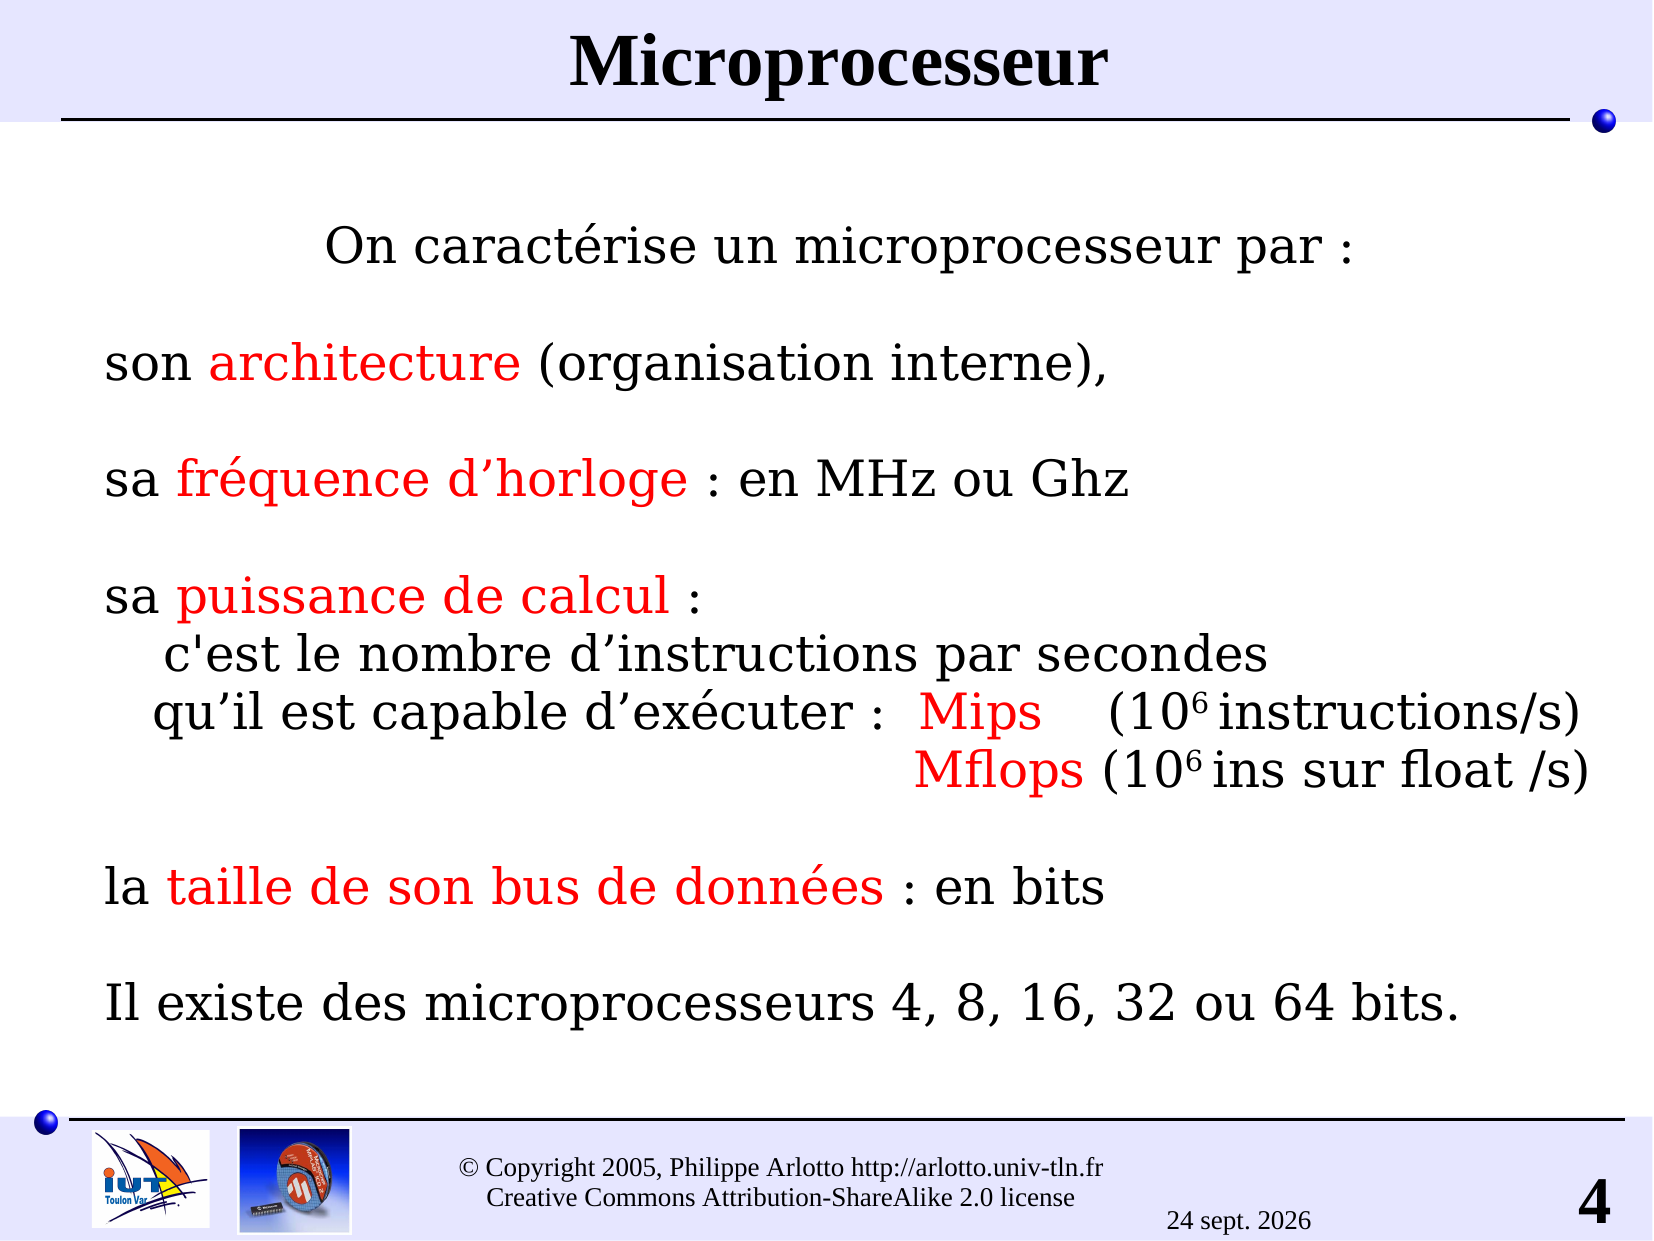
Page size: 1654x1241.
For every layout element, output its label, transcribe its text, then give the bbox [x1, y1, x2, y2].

picture [237, 1126, 352, 1235]
title Microprocesseur [95, 11, 1585, 110]
text_box On caractérise un microprocesseur par : son architecture (organisation interne), sa fréquence d’horloge : en MHz ou Ghz sa puissance de calcul : c'est le nombre d’instructions par secondes qu’il est capable d’exécuter : Mips (106 instructions/s) Mflops (106 ins sur float /s) la taille de son bus de données : en bits Il existe des microprocesseurs 4, 8, 16, 32 ou 64 bits. [88, 217, 1595, 1091]
